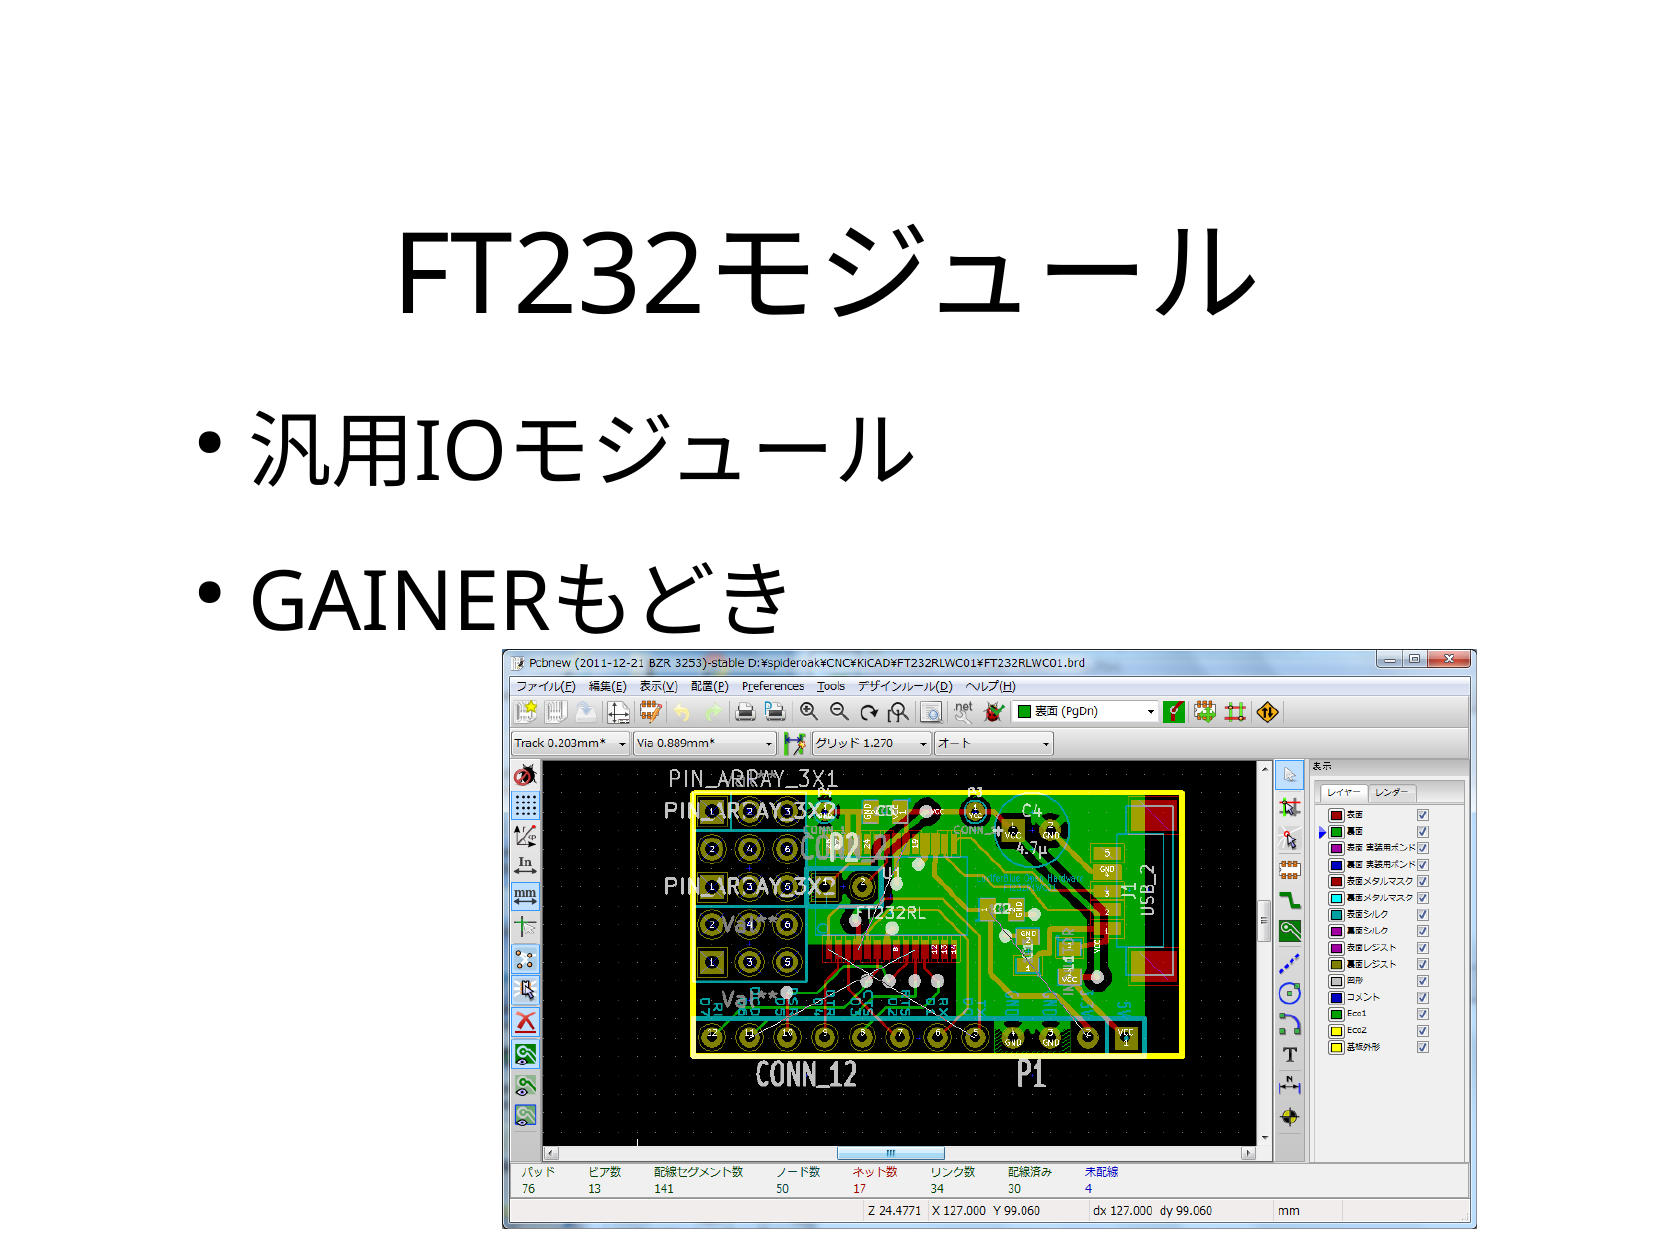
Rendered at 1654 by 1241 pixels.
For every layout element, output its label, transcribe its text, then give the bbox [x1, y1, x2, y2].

title FT232モジュール [82, 161, 1571, 369]
picture [502, 649, 1477, 1229]
list 汎用IOモジュール GAINERもどき [177, 383, 1571, 1203]
